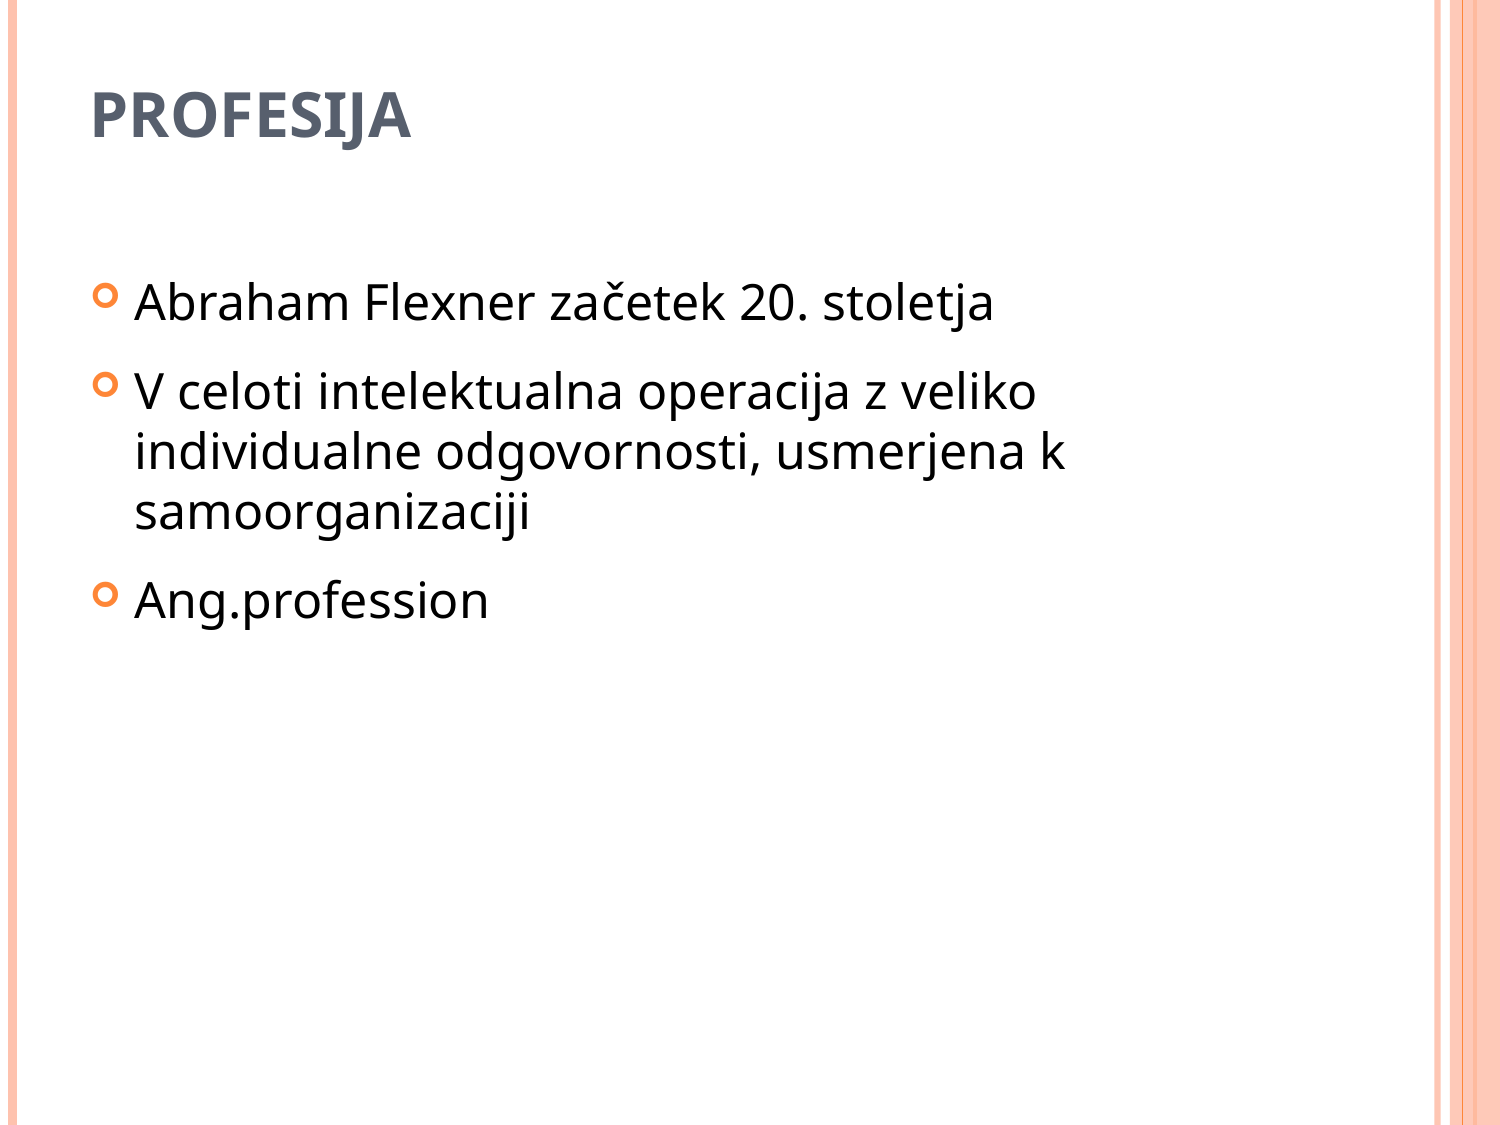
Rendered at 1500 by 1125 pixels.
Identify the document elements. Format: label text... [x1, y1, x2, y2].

title PROFESIJA [75, 45, 1300, 233]
list Abraham Flexner začetek 20. stoletja V celoti intelektualna operacija z veliko individualne odgovornosti, usmerjena k samoorganizaciji Ang.profession [75, 262, 1300, 1062]
